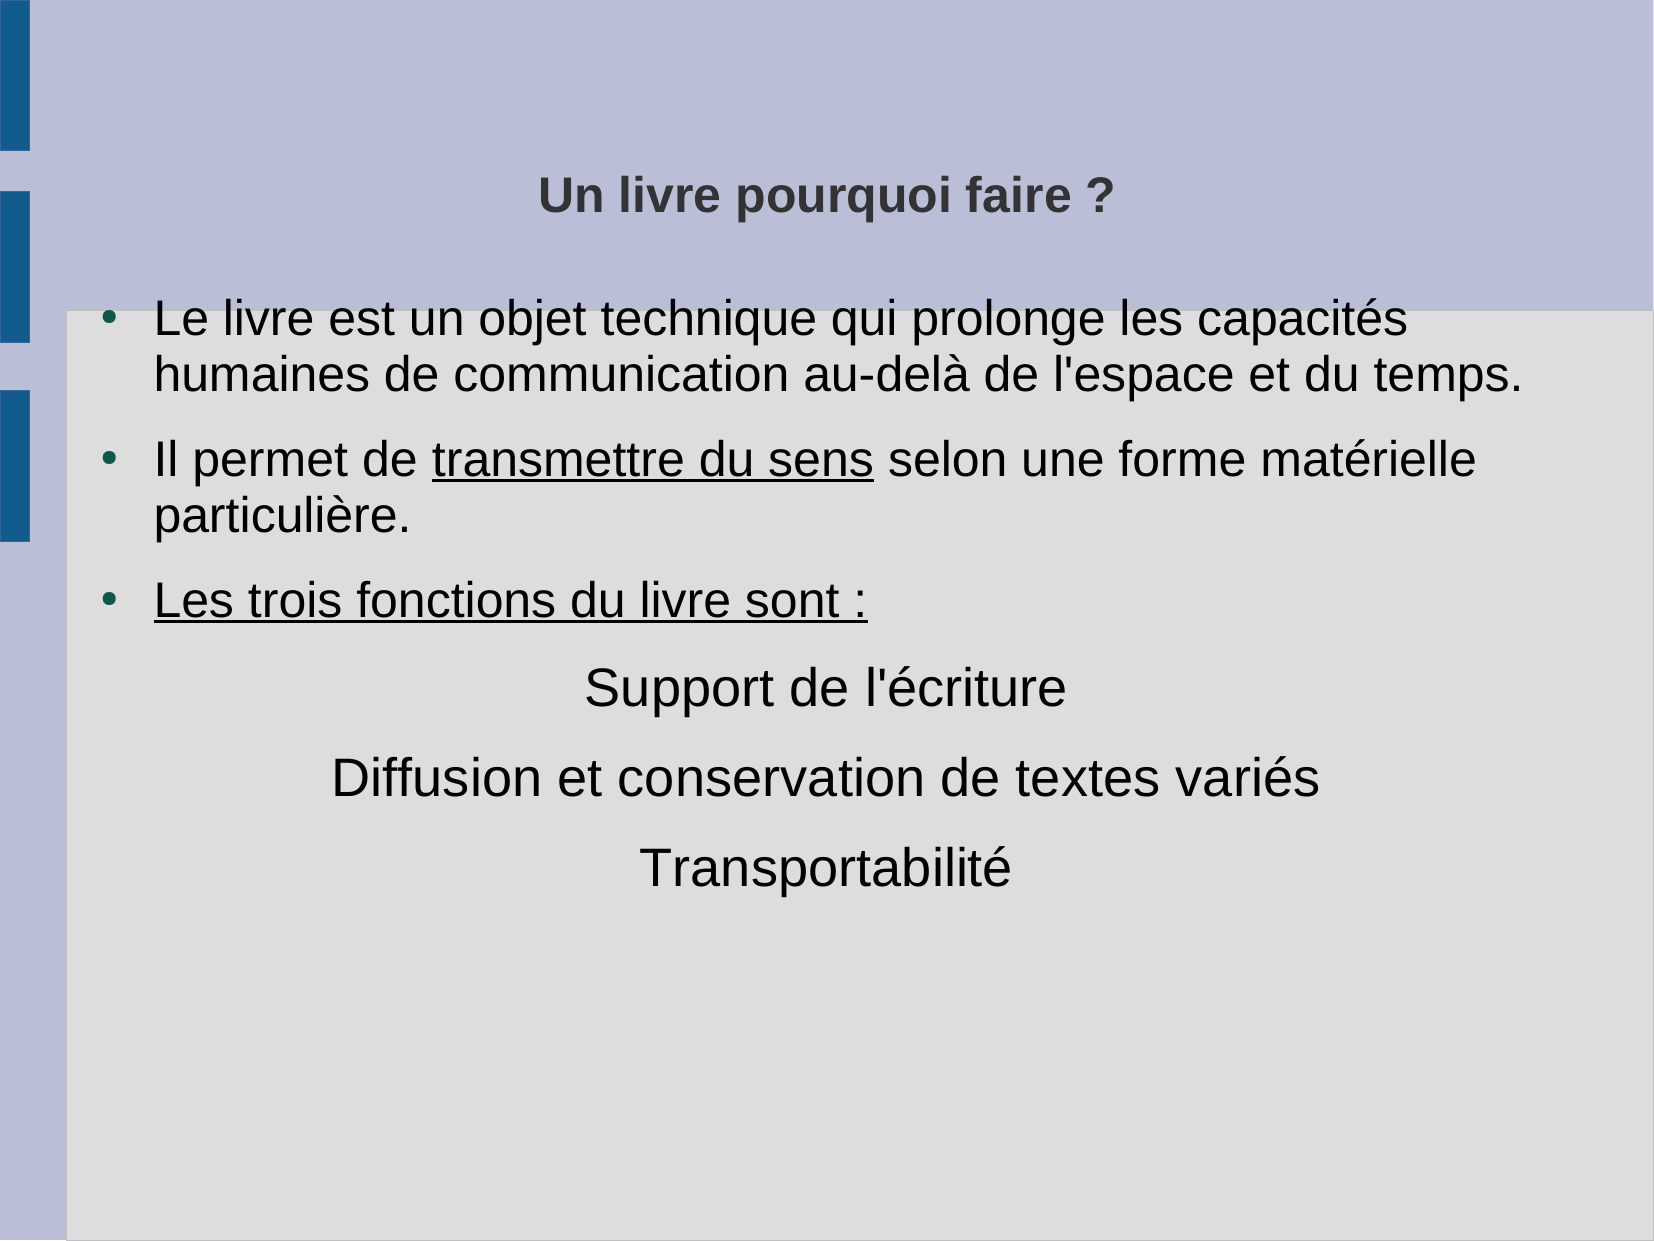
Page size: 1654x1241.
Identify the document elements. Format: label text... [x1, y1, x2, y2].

list Le livre est un objet technique qui prolonge les capacités humaines de communication au-delà de l'espace et du temps. Il permet de transmettre du sens selon une forme matérielle particulière. Les trois fonctions du livre sont : Support de l'écriture Diffusion et conservation de textes variés Transportabilité [82, 290, 1571, 1109]
title Un livre pourquoi faire ? [121, 91, 1534, 290]
